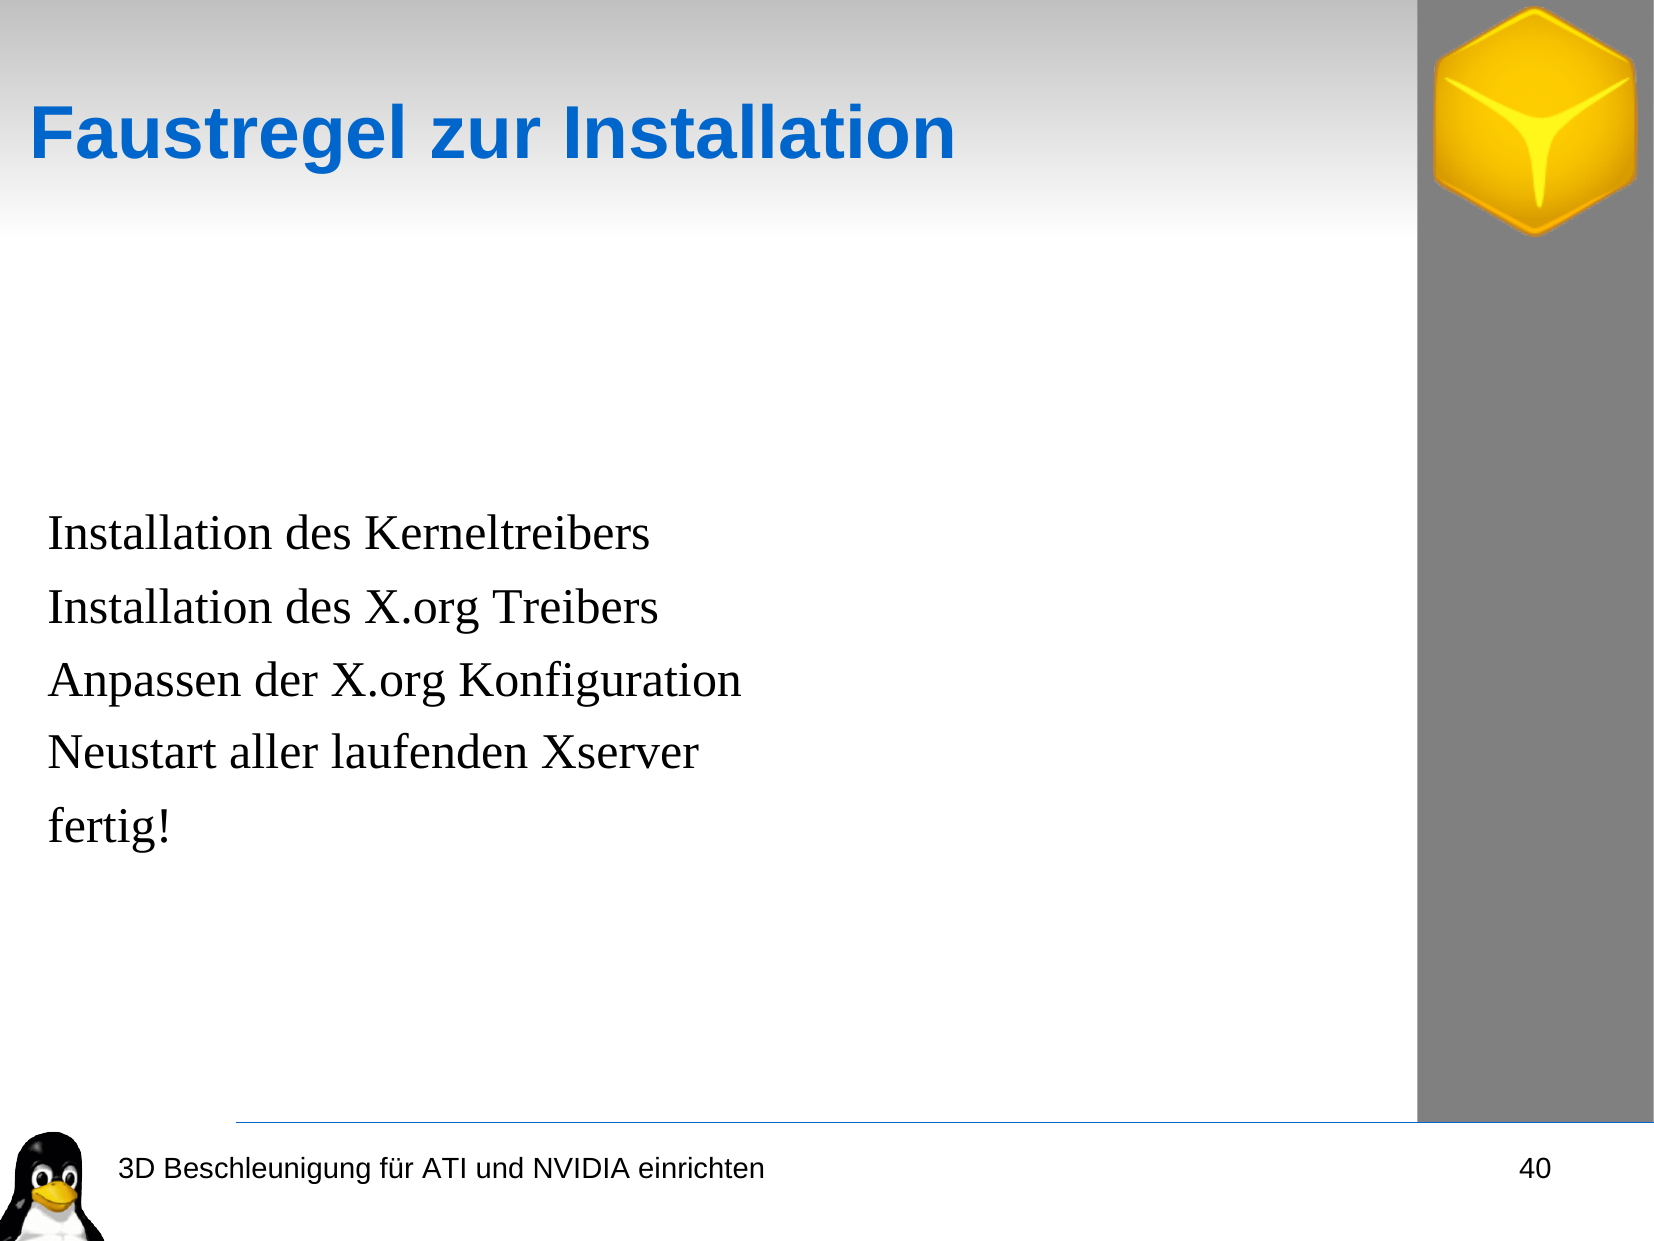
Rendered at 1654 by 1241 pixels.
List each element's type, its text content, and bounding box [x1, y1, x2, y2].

list Installation des Kerneltreibers Installation des X.org Treibers Anpassen der X.org Konfiguration Neustart aller laufenden Xserver fertig! [29, 265, 1388, 1093]
picture [139, 1160, 148, 1176]
picture [0, 1121, 148, 1241]
picture [1433, 6, 1638, 237]
title Faustregel zur Installation [29, 29, 1388, 237]
